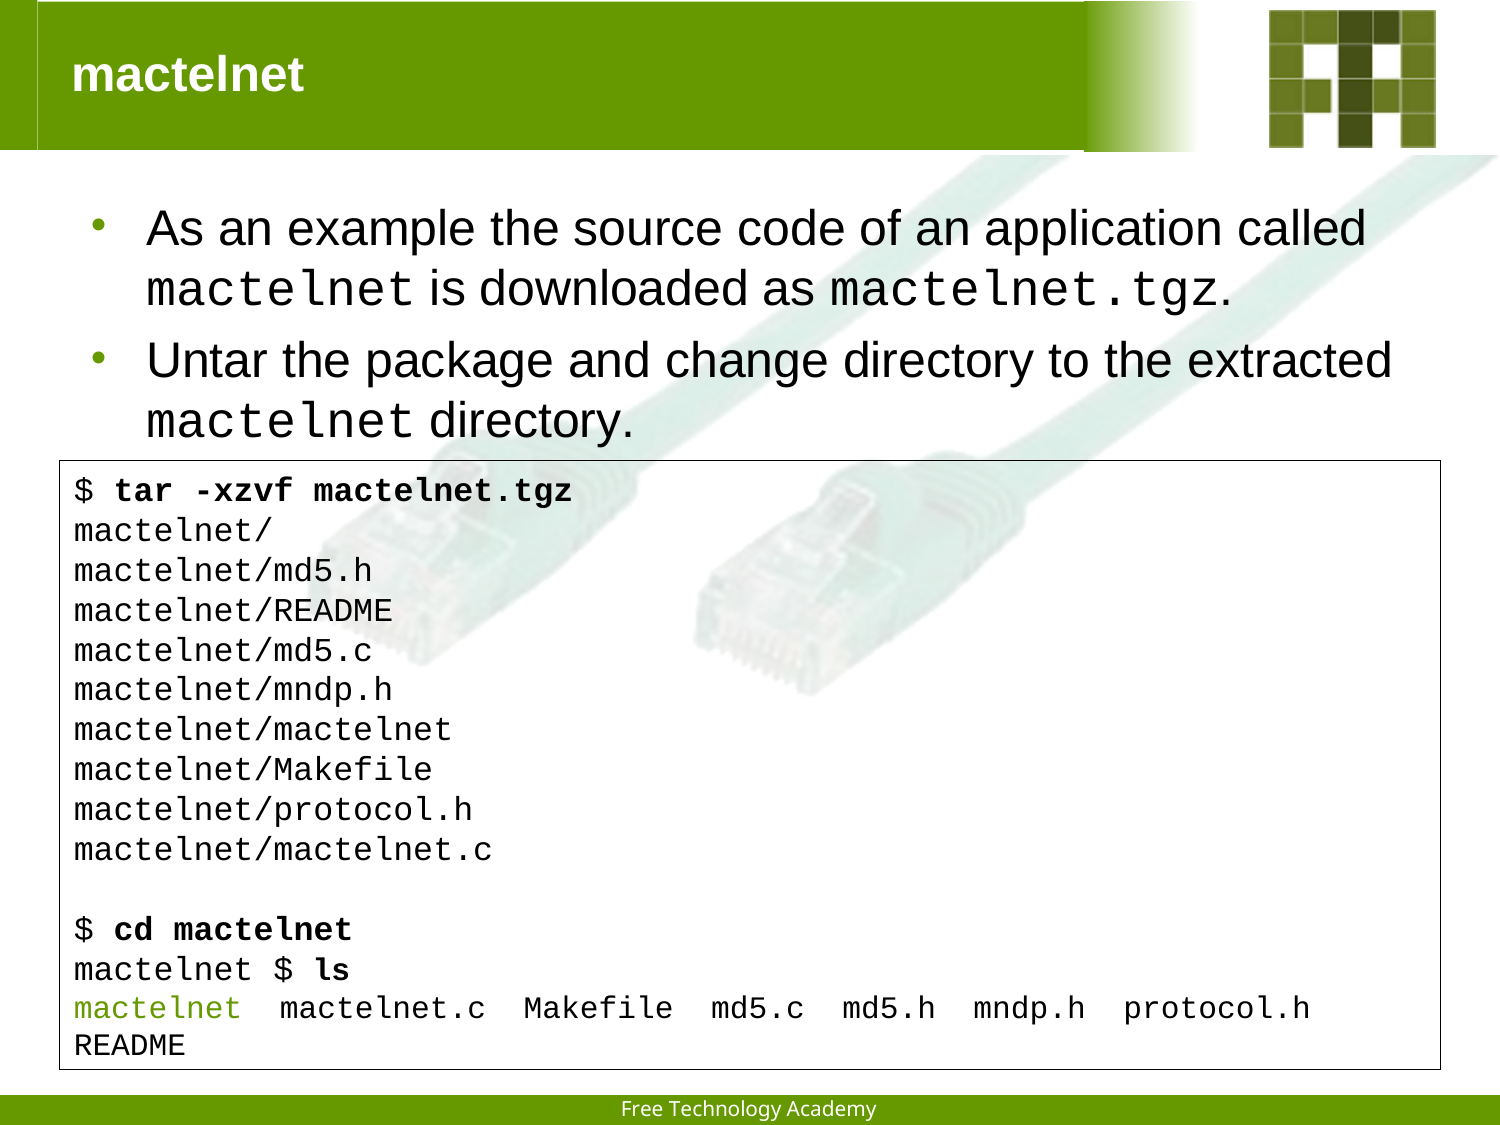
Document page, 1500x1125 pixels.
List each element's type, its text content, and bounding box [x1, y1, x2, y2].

title mactelnet [56, 1, 1107, 152]
text_box $ tar -xzvf mactelnet.tgz mactelnet/ mactelnet/md5.h mactelnet/README mactelnet/md5.c mactelnet/mndp.h mactelnet/mactelnet mactelnet/Makefile mactelnet/protocol.h mactelnet/mactelnet.c $ cd mactelnet mactelnet $ ls mactelnet mactelnet.c Makefile md5.c md5.h mndp.h protocol.h README [59, 460, 1441, 1070]
picture [1269, 10, 1436, 148]
list As an example the source code of an application called mactelnet is downloaded as mactelnet.tgz. Untar the package and change directory to the extracted mactelnet directory. [75, 187, 1426, 460]
